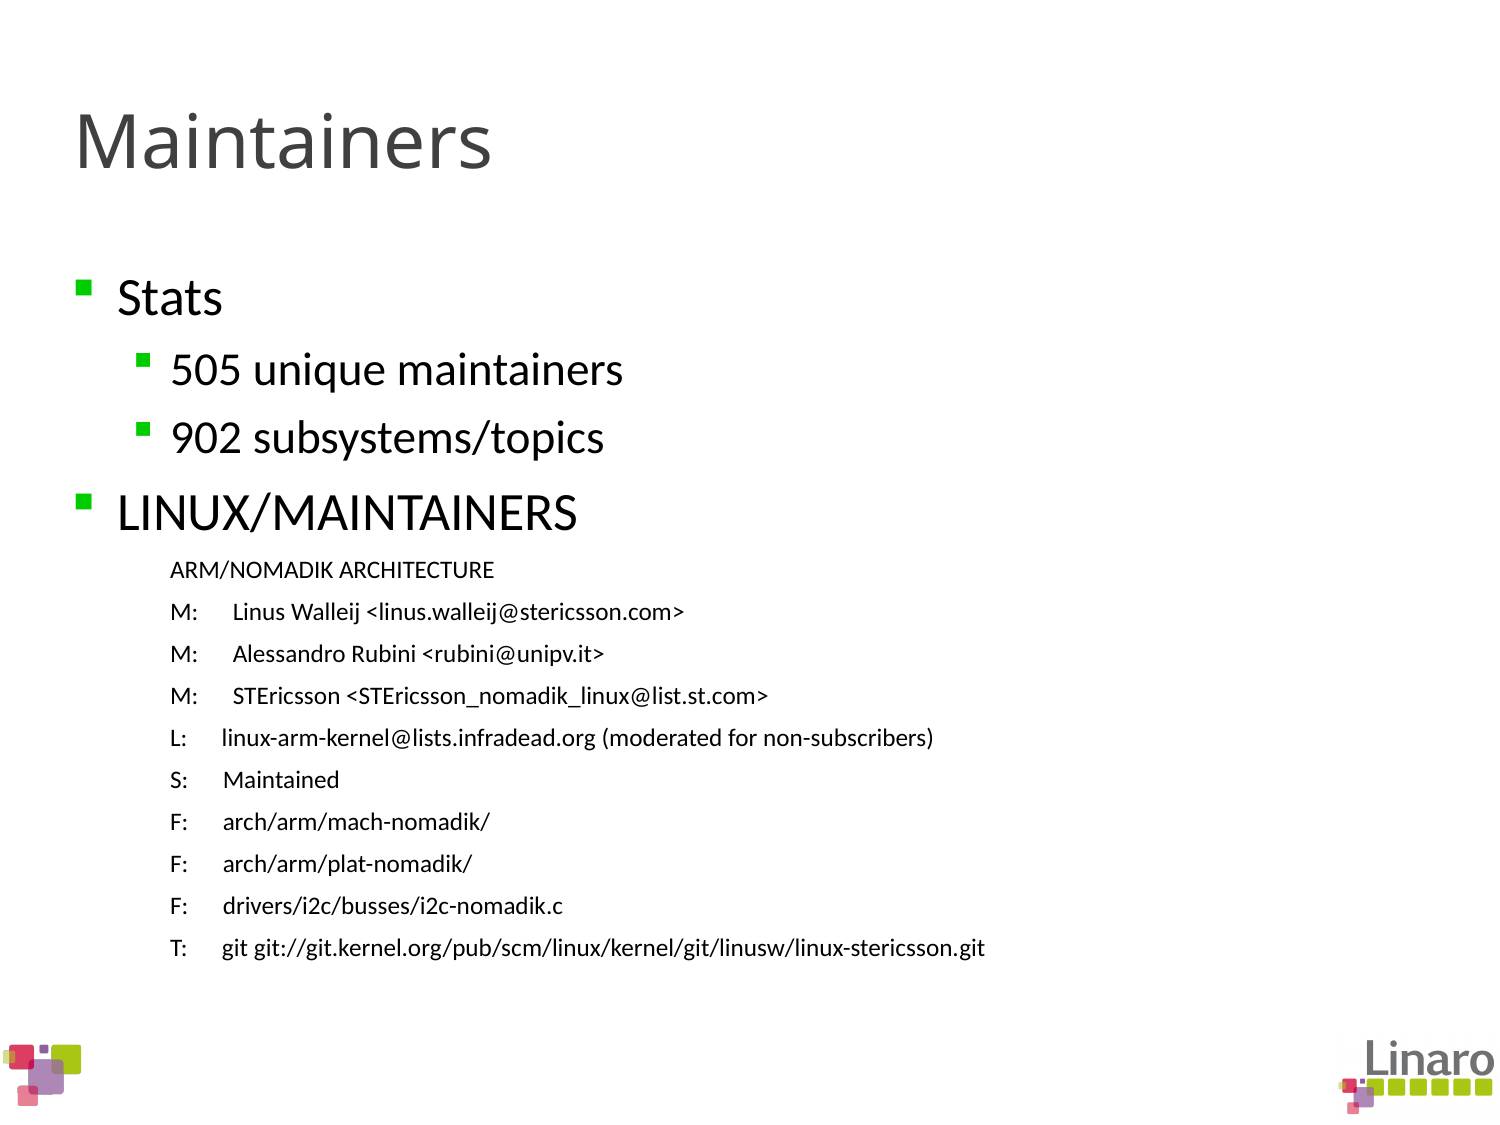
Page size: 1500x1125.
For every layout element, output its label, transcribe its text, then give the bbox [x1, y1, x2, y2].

title Maintainers [59, 40, 1410, 237]
picture [0, 1041, 84, 1125]
picture [1331, 1035, 1500, 1119]
list Stats 505 unique maintainers 902 subsystems/topics LINUX/MAINTAINERS ARM/NOMADIK ARCHITECTURE M: Linus Walleij <linus.walleij@stericsson.com> M: Alessandro Rubini <rubini@unipv.it> M: STEricsson <STEricsson_nomadik_linux@list.st.com> L: linux-arm-kernel@lists.infradead.org (moderated for non-subscribers) S: Maintained F: arch/arm/mach-nomadik/ F: arch/arm/plat-nomadik/ F: drivers/i2c/busses/i2c-nomadik.c T: git git://git.kernel.org/pub/scm/linux/kernel/git/linusw/linux-stericsson.git [56, 254, 1426, 976]
